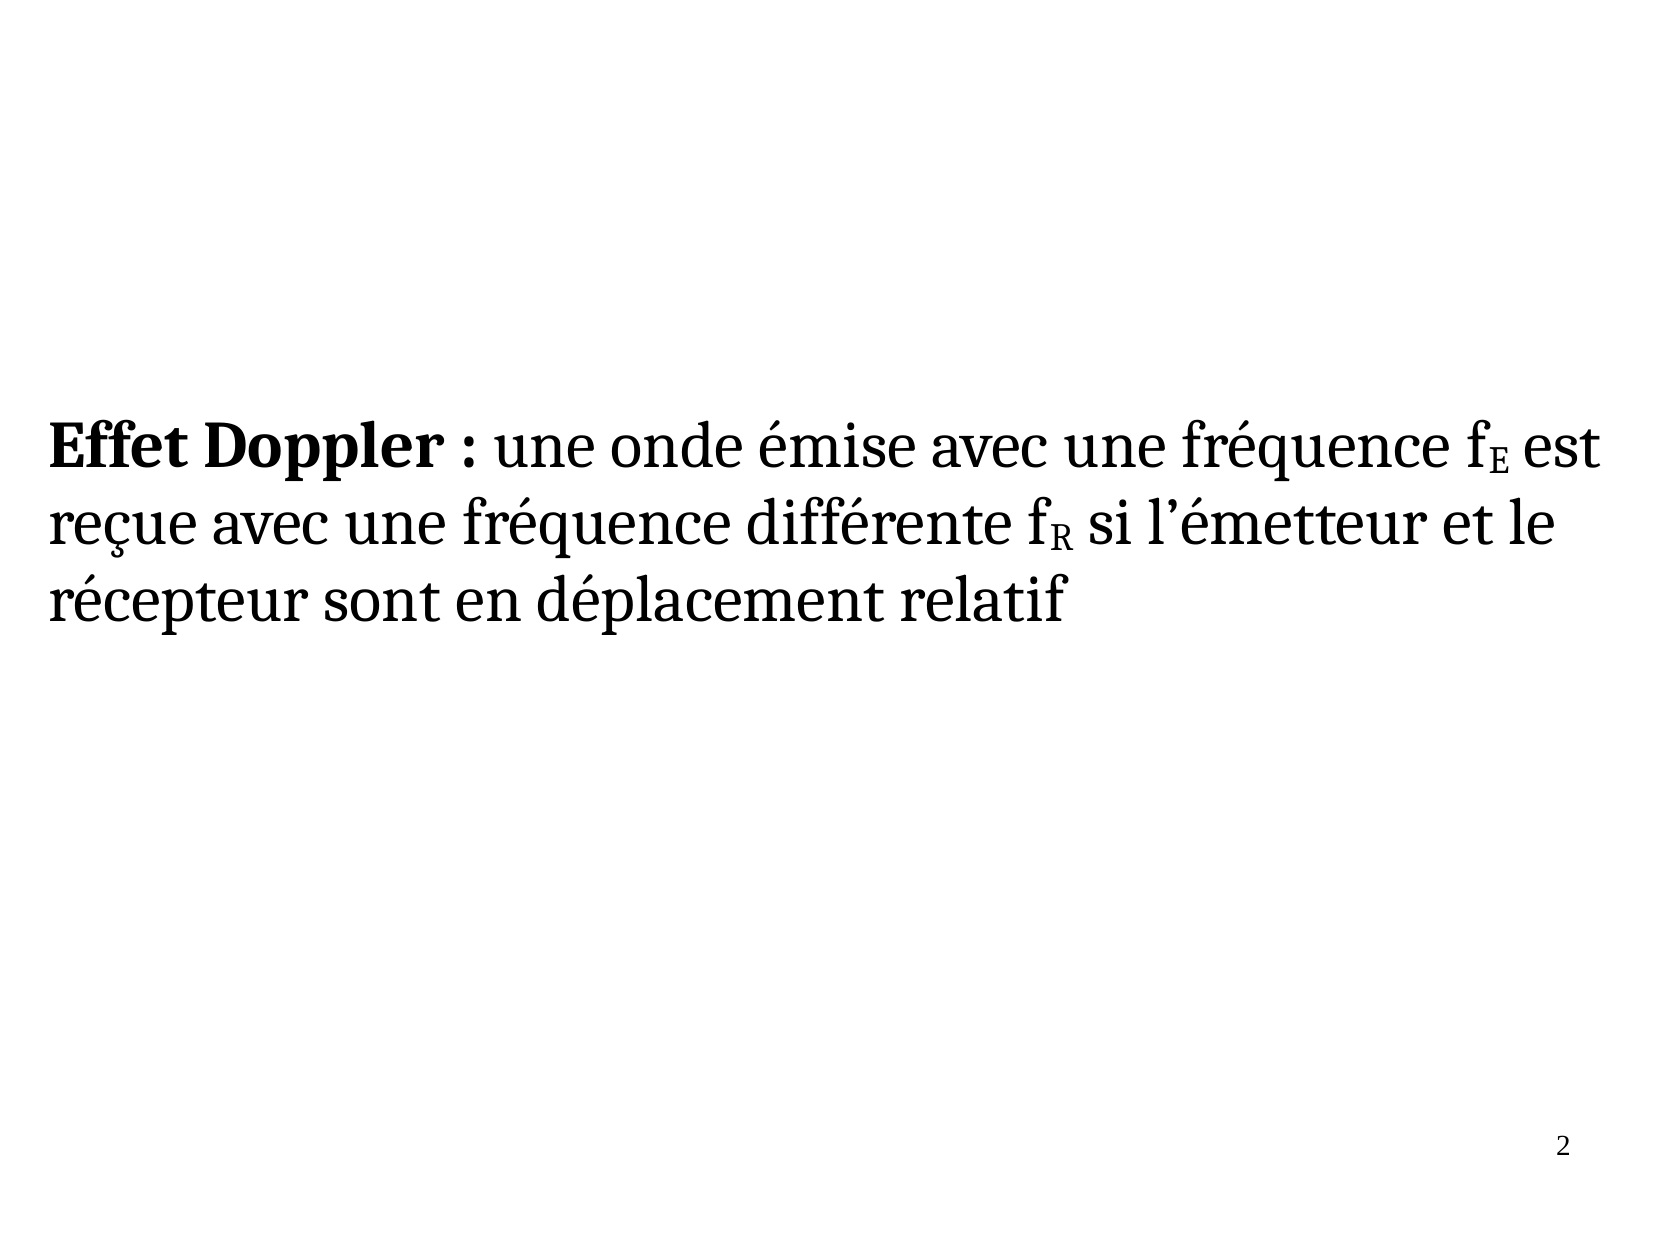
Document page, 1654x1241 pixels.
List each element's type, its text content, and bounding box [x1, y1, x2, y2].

text_box Effet Doppler : une onde émise avec une fréquence fE est reçue avec une fréquence différente fR si l’émetteur et le récepteur sont en déplacement relatif [33, 400, 1620, 697]
